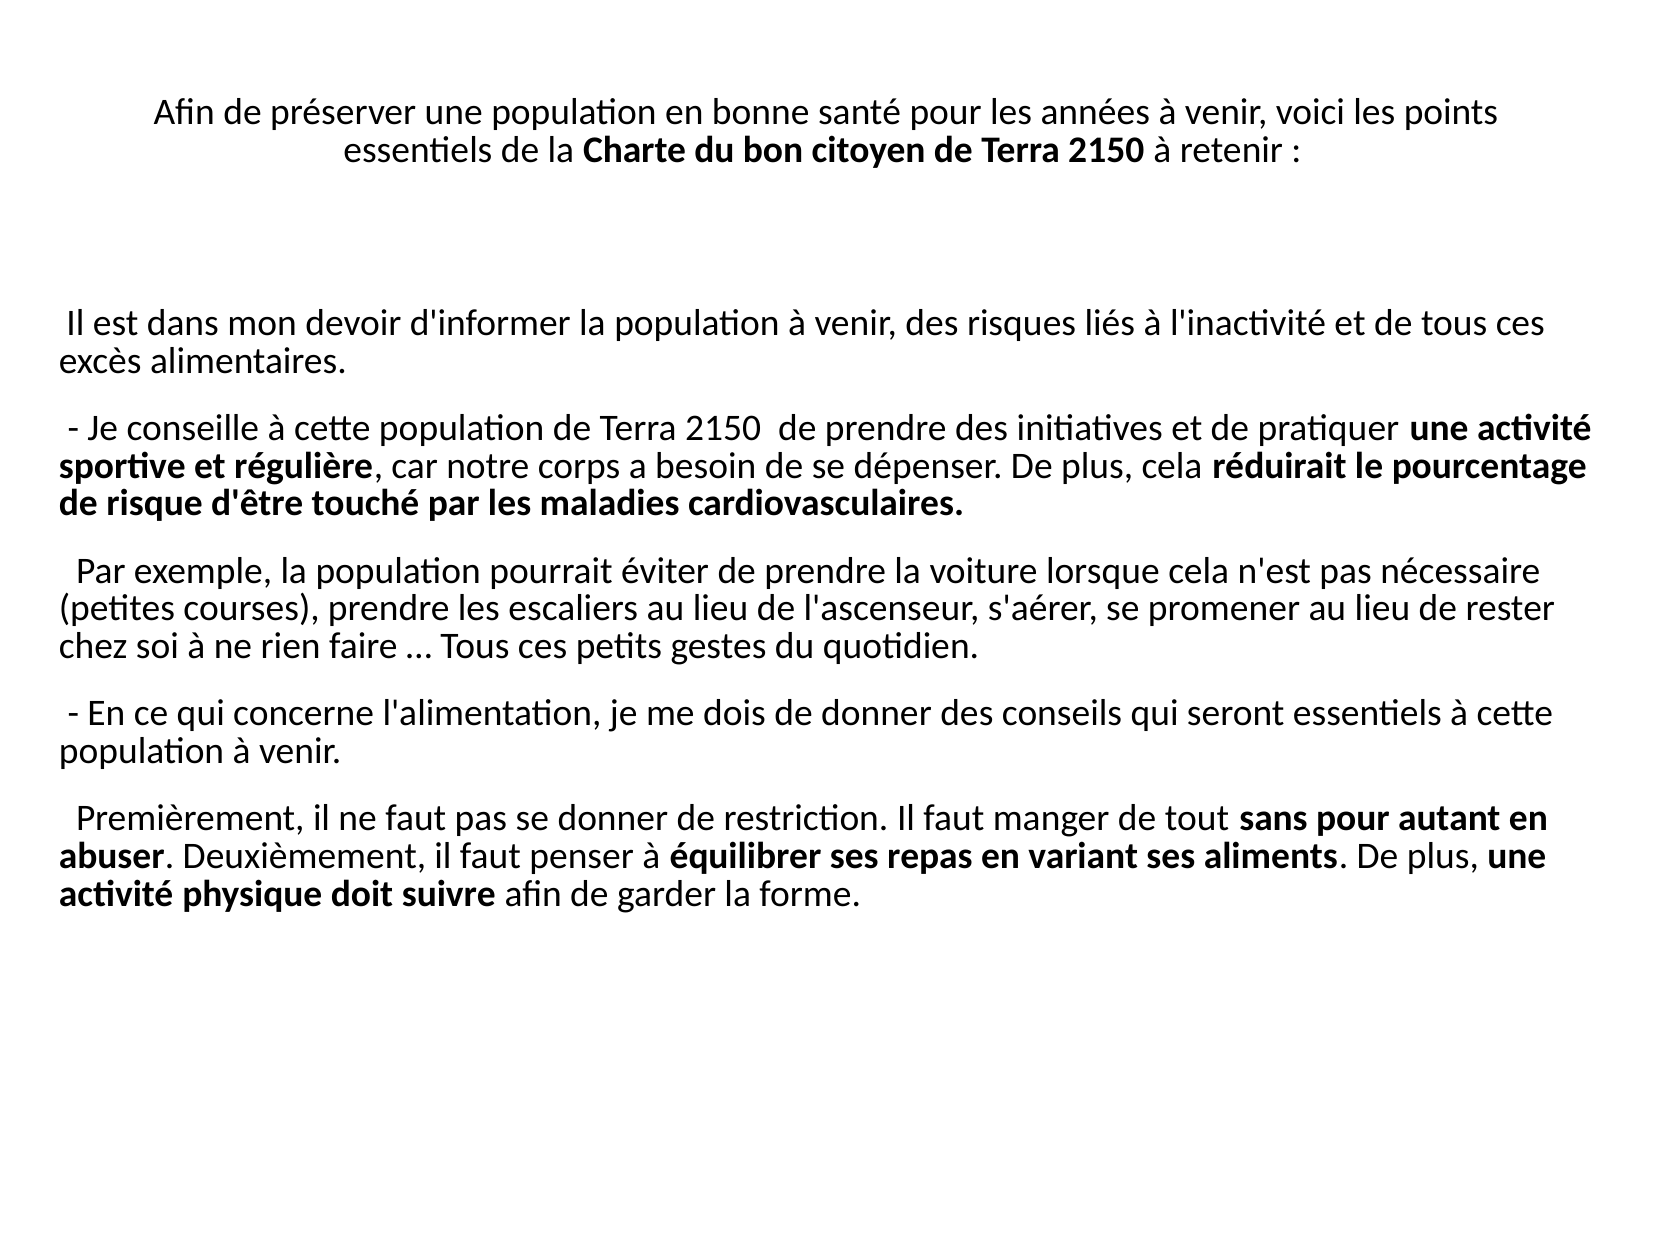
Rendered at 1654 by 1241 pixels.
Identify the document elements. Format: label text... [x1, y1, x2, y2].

title Afin de préserver une population en bonne santé pour les années à venir, voici les points essentiels de la Charte du bon citoyen de Terra 2150 à retenir : [82, 49, 1571, 257]
list Il est dans mon devoir d'informer la population à venir, des risques liés à l'inactivité et de tous ces excès alimentaires. - Je conseille à cette population de Terra 2150 de prendre des initiatives et de pratiquer une activité sportive et régulière, car notre corps a besoin de se dépenser. De plus, cela réduirait le pourcentage de risque d'être touché par les maladies cardiovasculaires. Par exemple, la population pourrait éviter de prendre la voiture lorsque cela n'est pas nécessaire (petites courses), prendre les escaliers au lieu de l'ascenseur, s'aérer, se promener au lieu de rester chez soi à ne rien faire … Tous ces petits gestes du quotidien. - En ce qui concerne l'alimentation, je me dois de donner des conseils qui seront essentiels à cette population à venir. Premièrement, il ne faut pas se donner de restriction. Il faut manger de tout sans pour autant en abuser. Deuxièmement, il faut penser à équilibrer ses repas en variant ses aliments. De plus, une activité physique doit suivre afin de garder la forme. [59, 307, 1619, 1063]
